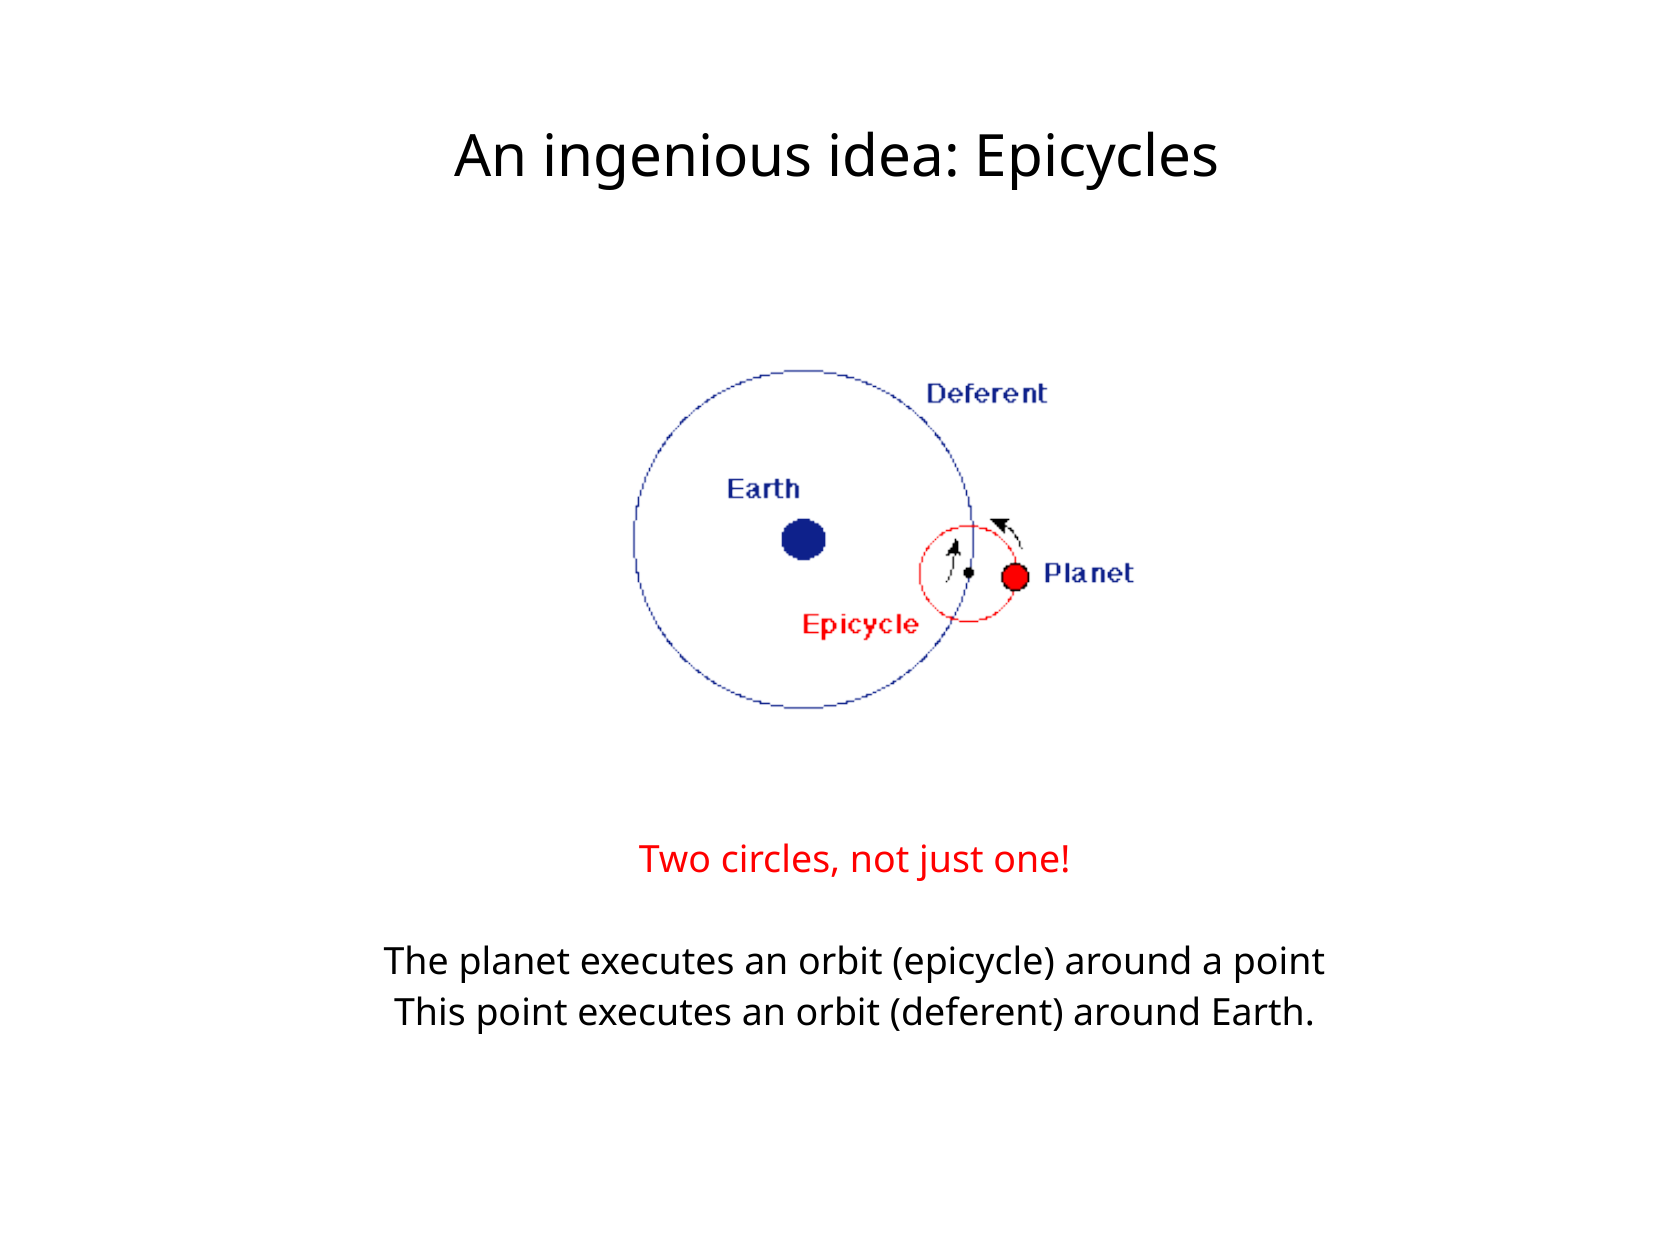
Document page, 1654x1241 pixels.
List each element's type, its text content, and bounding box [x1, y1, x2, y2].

text_box Two circles, not just one! The planet executes an orbit (epicycle) around a point This point executes an orbit (deferent) around Earth. [198, 825, 1512, 1101]
picture [618, 335, 1150, 734]
title An ingenious idea: Epicycles [82, 49, 1571, 257]
